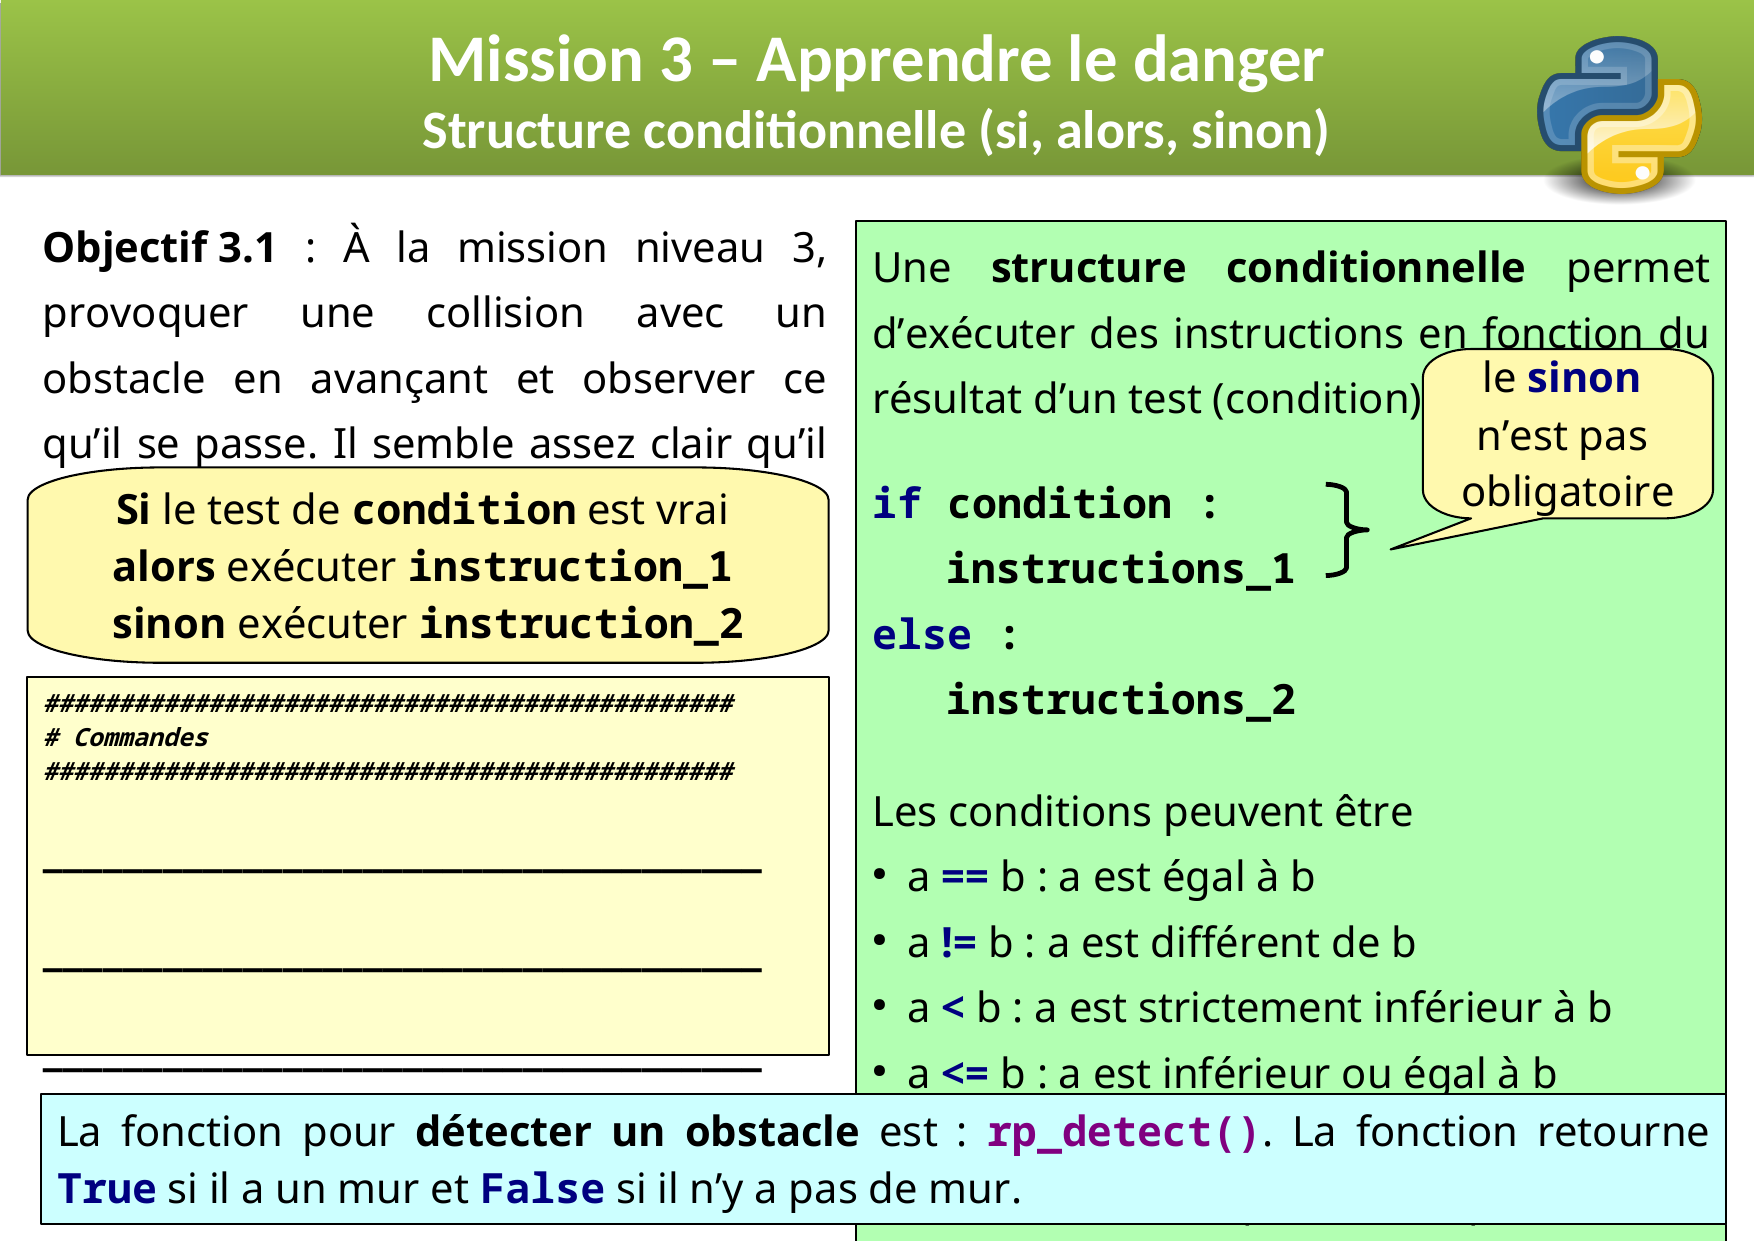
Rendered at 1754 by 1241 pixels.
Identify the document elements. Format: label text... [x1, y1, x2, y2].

text_box La fonction pour détecter un obstacle est : rp_detect(). La fonction retourne True si il a un mur et False si il n’y a pas de mur. [41, 1093, 1727, 1205]
text_box Une structure conditionnelle permet d’exécuter des instructions en fonction du résultat d’un test (condition). if condition : instructions_1 else : instructions_2 Les conditions peuvent être a == b : a est égal à b a != b : a est différent de b a < b : a est strictement inférieur à b a <= b : a est inférieur ou égal à b a ==b and c==d : les deux conditions doivent être vrai (fonction ET) a ==b or c==d : une des deux conditions doit être vrai (fonction OU) [856, 221, 1727, 1069]
text_box Si le test de condition est vrai alors exécuter instruction_1 sinon exécuter instruction_2 [27, 467, 829, 663]
text_box Mission 3 – Apprendre le danger Structure conditionnelle (si, alors, sinon) [0, 0, 1754, 175]
text_box le sinon n’est pas obligatoire [1390, 349, 1714, 550]
text_box Objectif 3.1 : À la mission niveau 3, provoquer une collision avec un obstacle en avançant et observer ce qu’il se passe. Il semble assez clair qu’il faut sécuriser l’avance du robot. [27, 201, 843, 457]
text_box ############################################## # Commandes ############################################## ____________________________________ ____________________________________ ____________________________________ ____________________________________ [27, 677, 829, 1055]
picture [1526, 32, 1713, 209]
